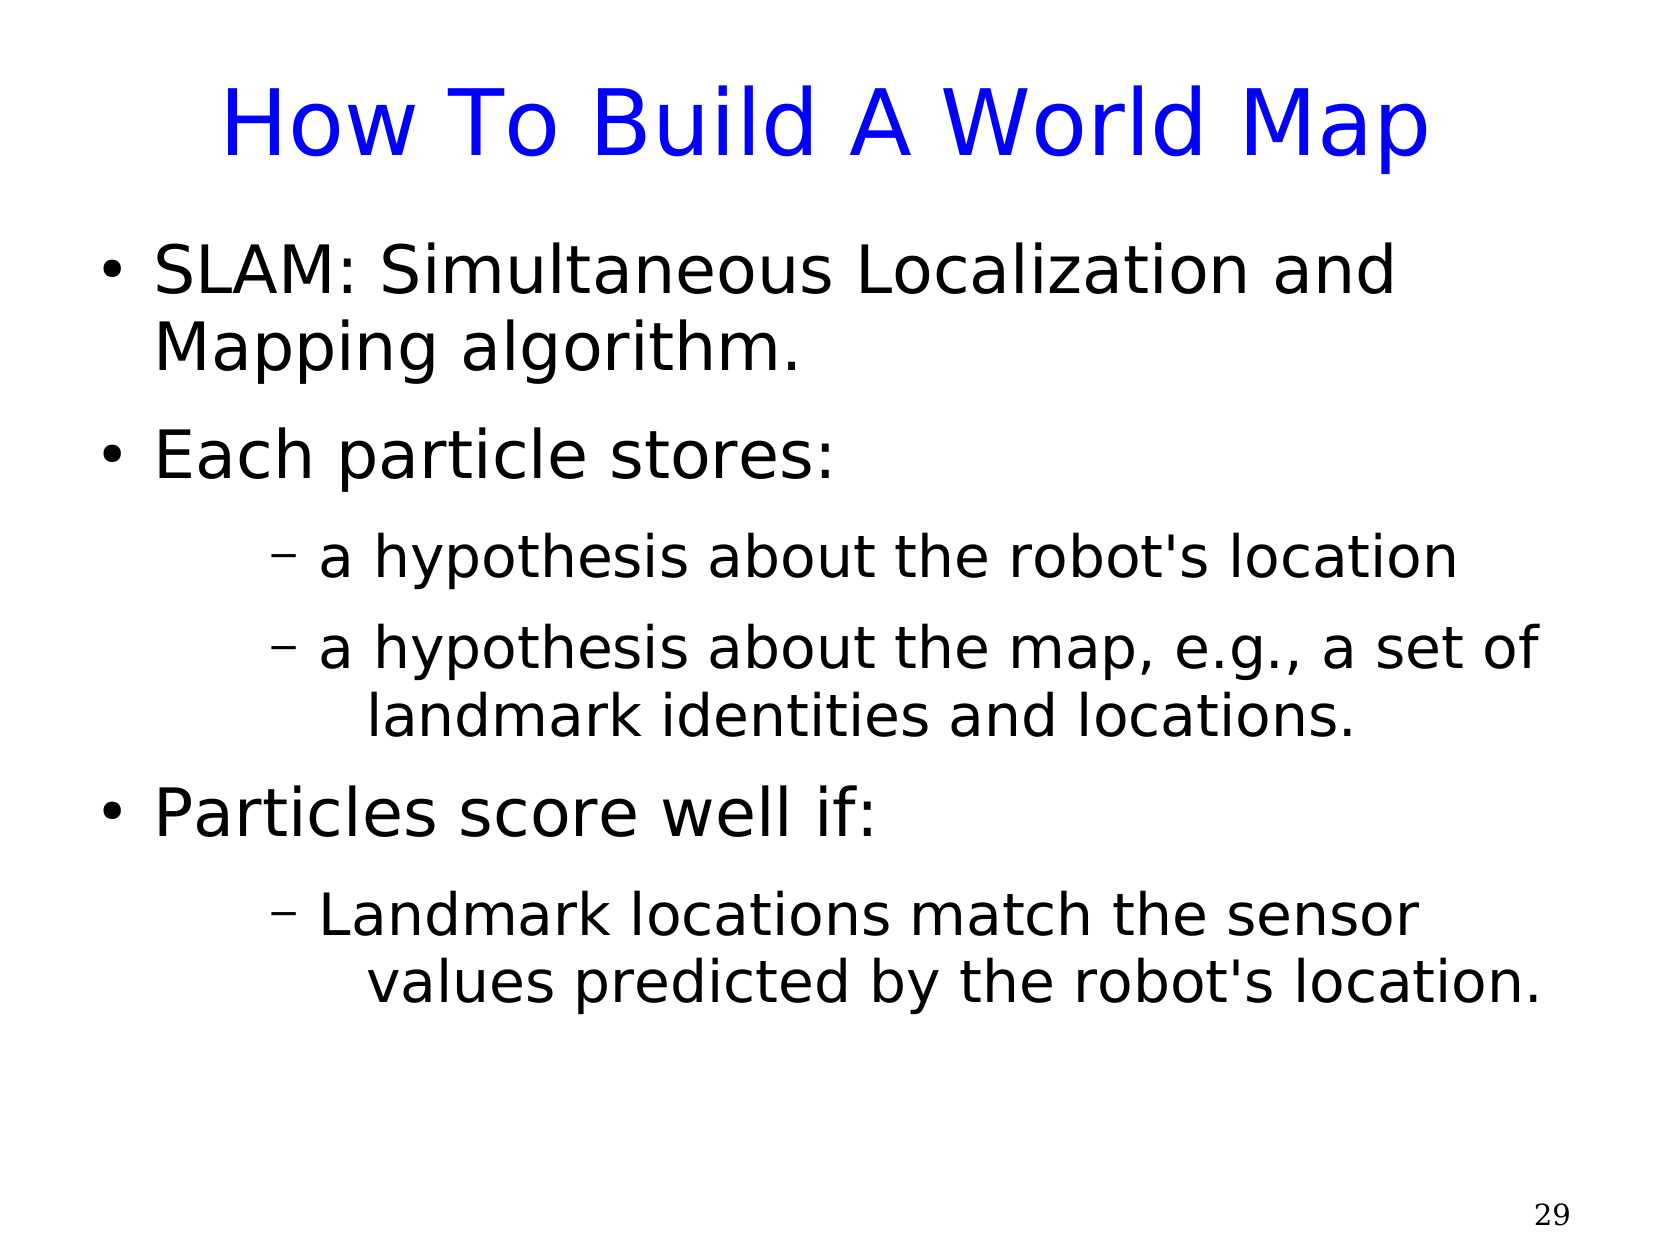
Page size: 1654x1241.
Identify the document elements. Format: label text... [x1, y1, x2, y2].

title How To Build A World Map [82, 19, 1571, 227]
list SLAM: Simultaneous Localization and Mapping algorithm. Each particle stores: a hypothesis about the robot's location a hypothesis about the map, e.g., a set of landmark identities and locations. Particles score well if: Landmark locations match the sensor values predicted by the robot's location. [82, 231, 1571, 1196]
